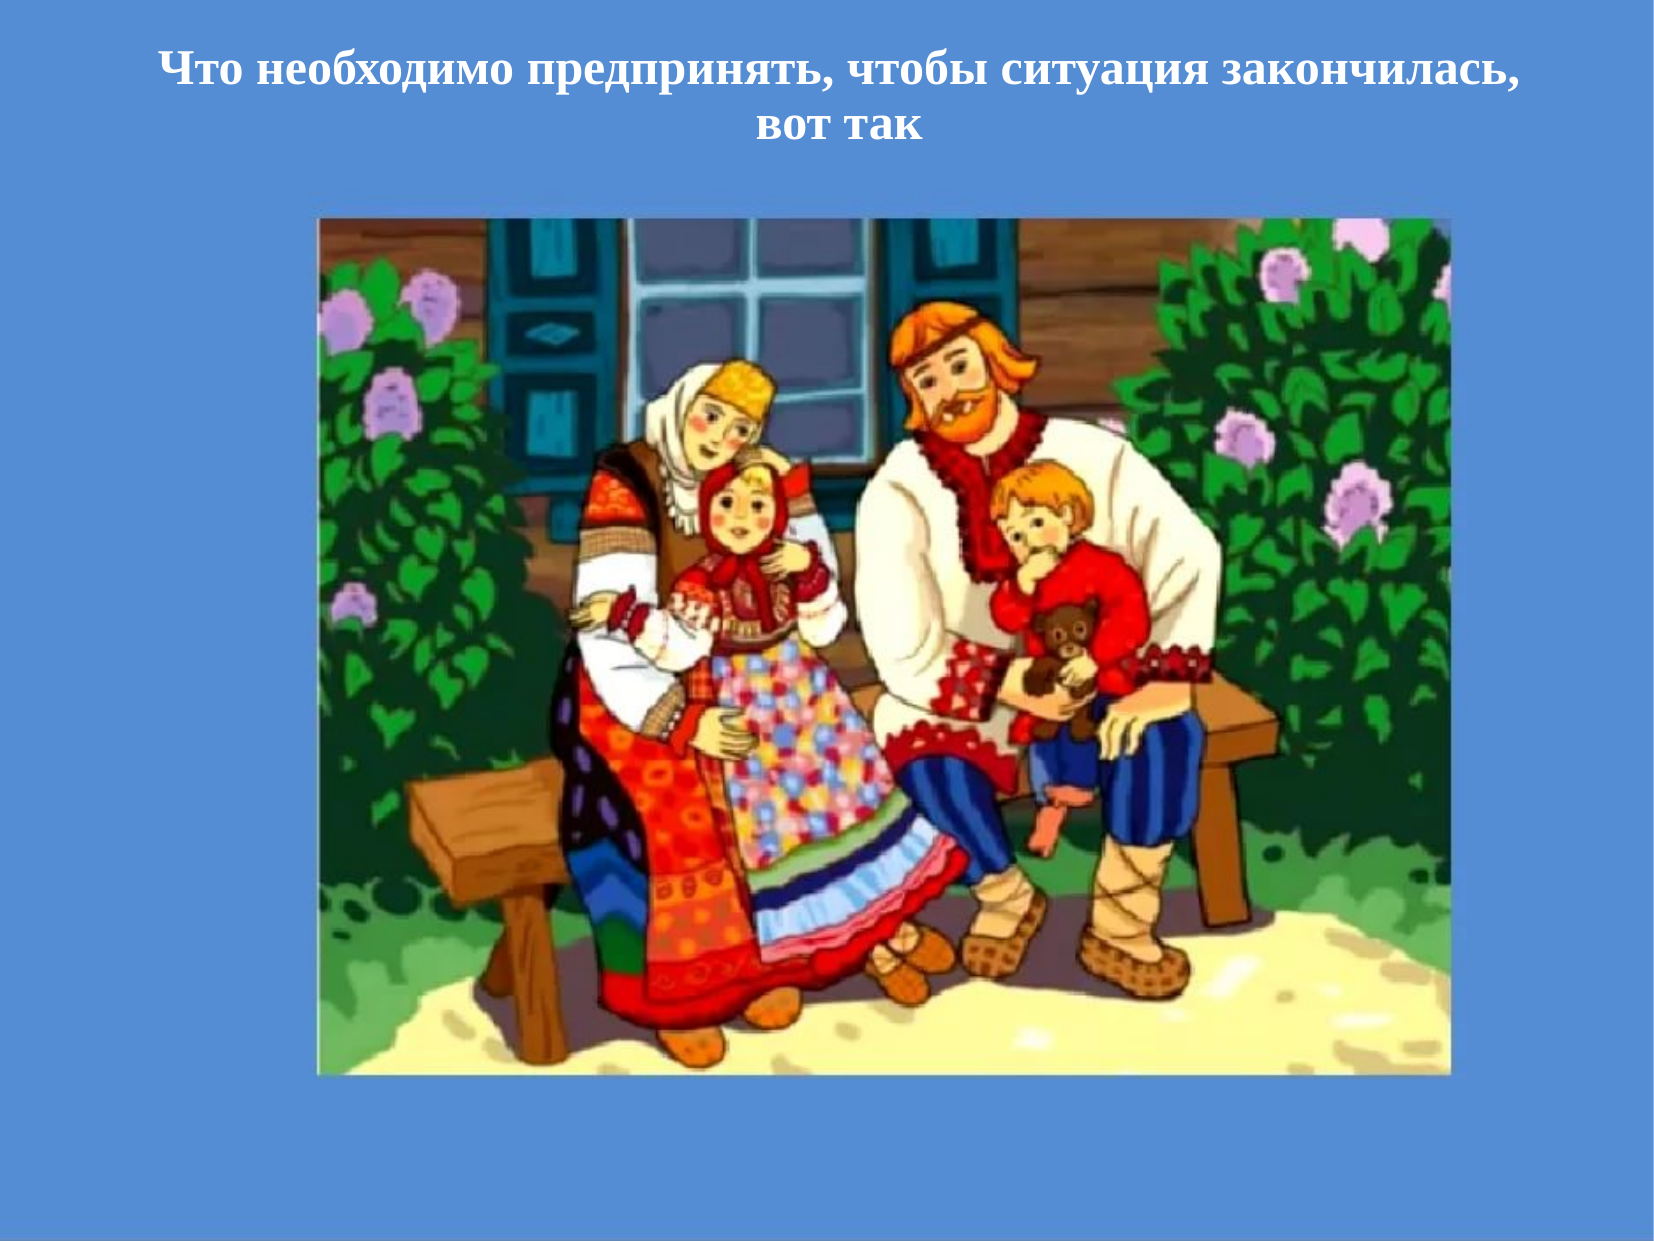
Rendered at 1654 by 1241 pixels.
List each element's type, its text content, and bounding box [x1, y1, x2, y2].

text_box Что необходимо предпринять, чтобы ситуация закончилась, вот так [65, 32, 1614, 293]
picture [0, 0, 1654, 1241]
